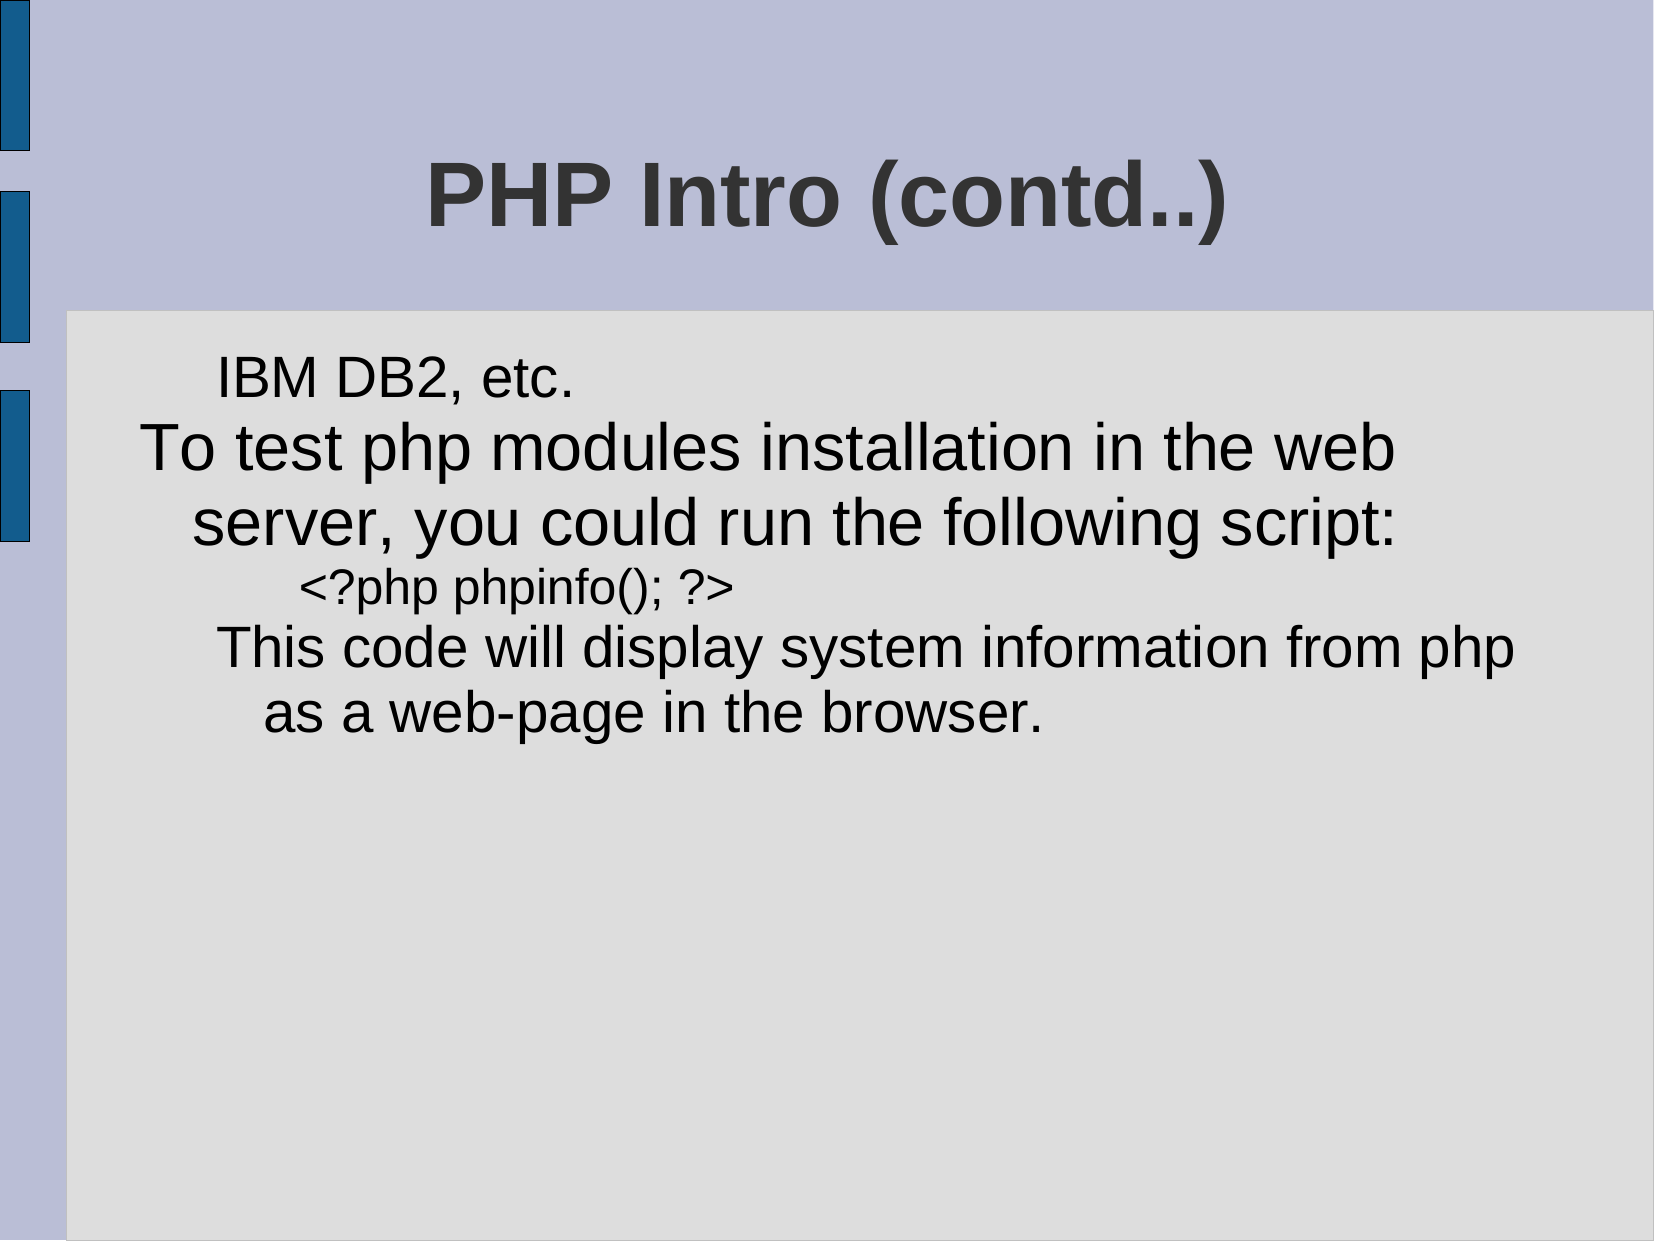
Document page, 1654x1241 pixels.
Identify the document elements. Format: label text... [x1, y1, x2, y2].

title PHP Intro (contd..) [121, 91, 1534, 299]
list IBM DB2, etc. To test php modules installation in the web server, you could run the following script: <?php phpinfo(); ?> This code will display system information from php as a web-page in the browser. [121, 344, 1534, 1127]
